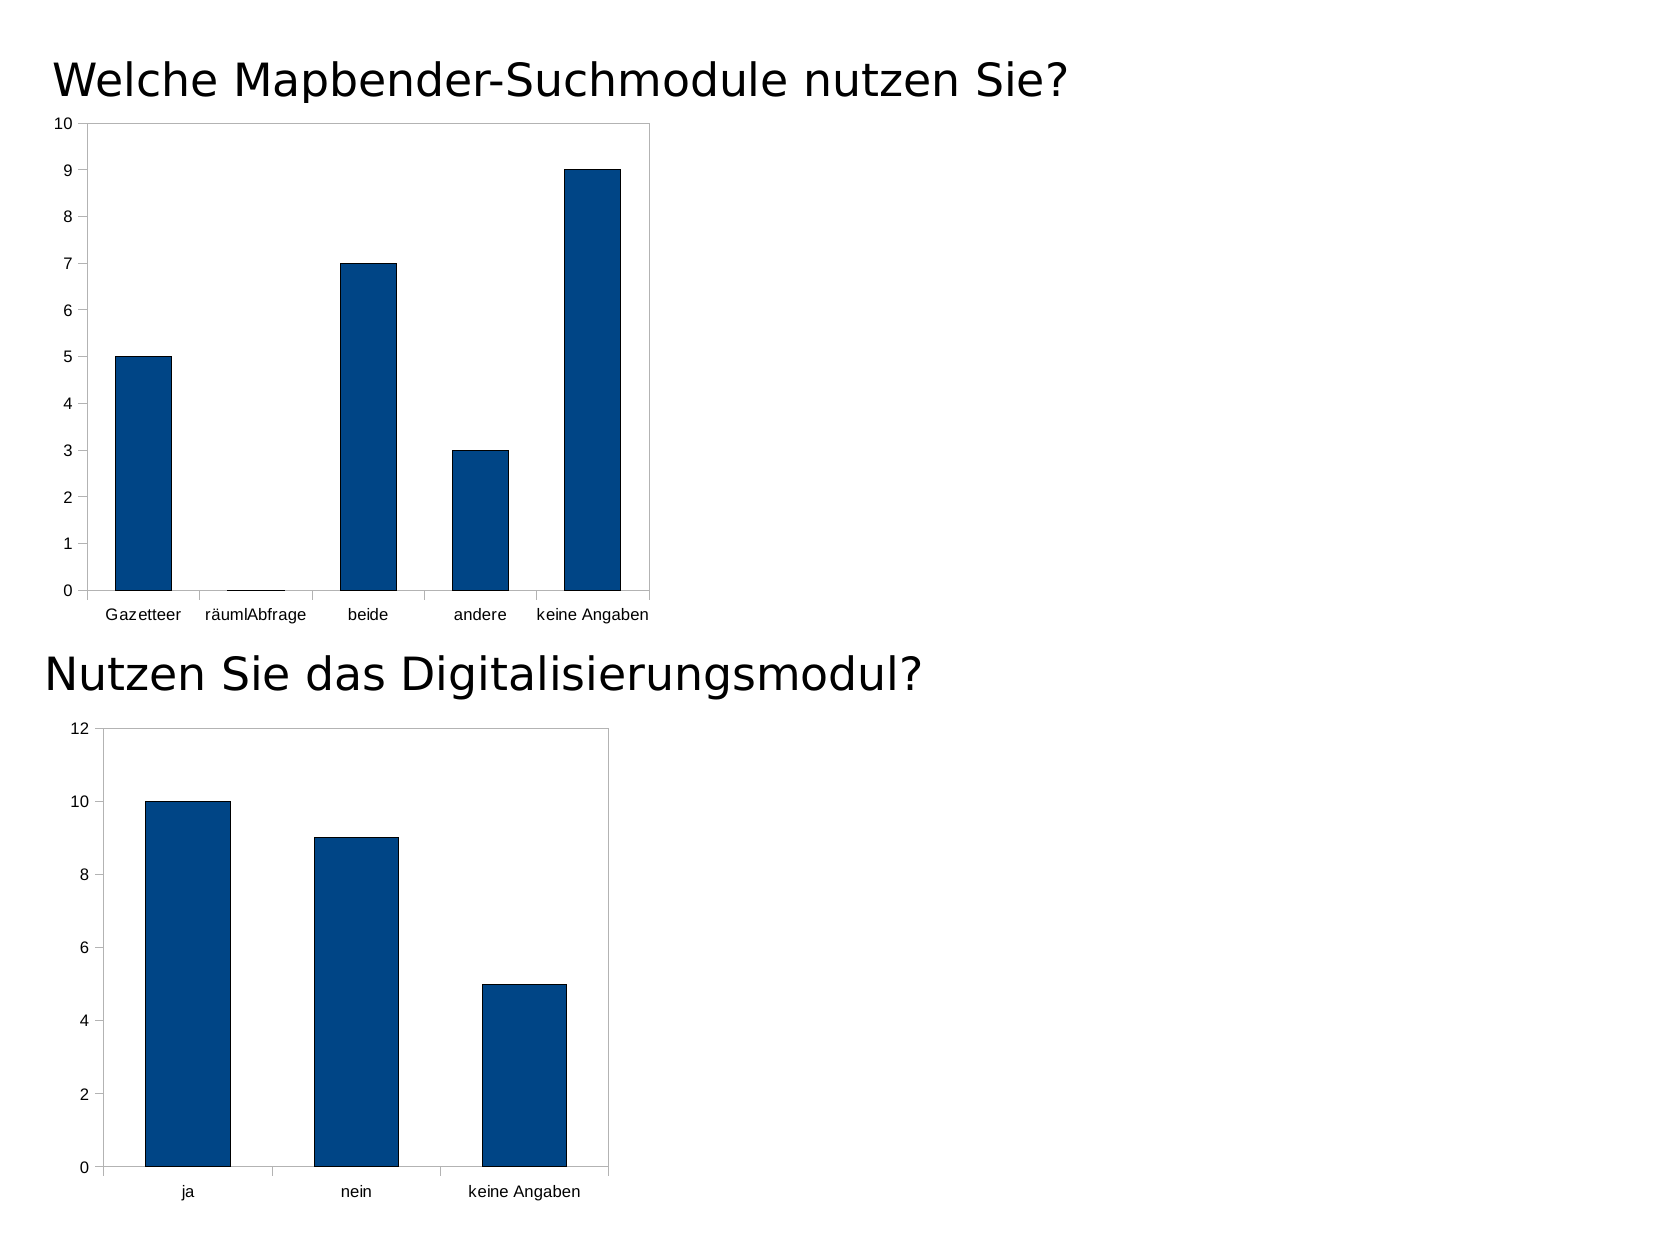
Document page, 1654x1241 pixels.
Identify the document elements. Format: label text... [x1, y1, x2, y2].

text_box Welche Mapbender-Suchmodule nutzen Sie? [37, 47, 1101, 116]
text_box Nutzen Sie das Digitalisierungsmodul? [29, 640, 1329, 709]
chart [41, 103, 662, 635]
chart [59, 708, 621, 1211]
